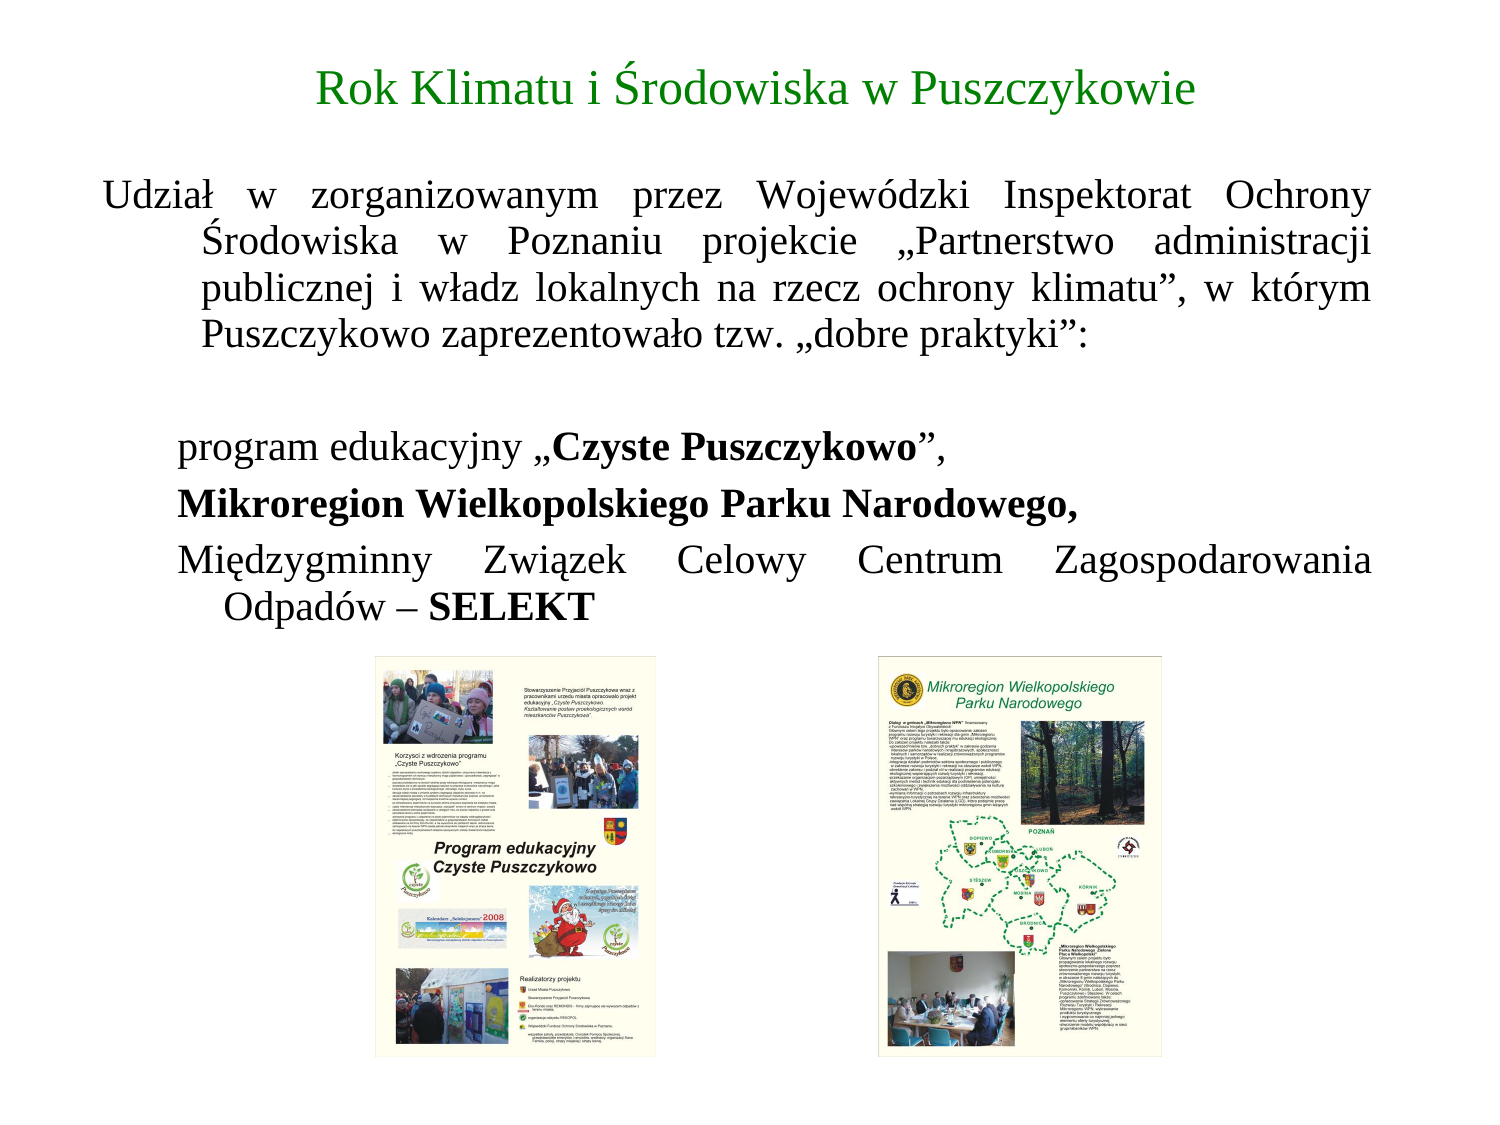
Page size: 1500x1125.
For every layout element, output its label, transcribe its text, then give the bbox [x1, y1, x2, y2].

picture [375, 656, 656, 1057]
title Rok Klimatu i Środowiska w Puszczykowie [125, 49, 1388, 126]
picture [878, 656, 1162, 1057]
list Udział w zorganizowanym przez Wojewódzki Inspektorat Ochrony Środowiska w Poznaniu projekcie „Partnerstwo administracji publicznej i władz lokalnych na rzecz ochrony klimatu”, w którym Puszczykowo zaprezentowało tzw. „dobre praktyki”: program edukacyjny „Czyste Puszczykowo”, Mikroregion Wielkopolskiego Parku Narodowego, Międzygminny Związek Celowy Centrum Zagospodarowania Odpadów – SELEKT [87, 163, 1388, 1027]
